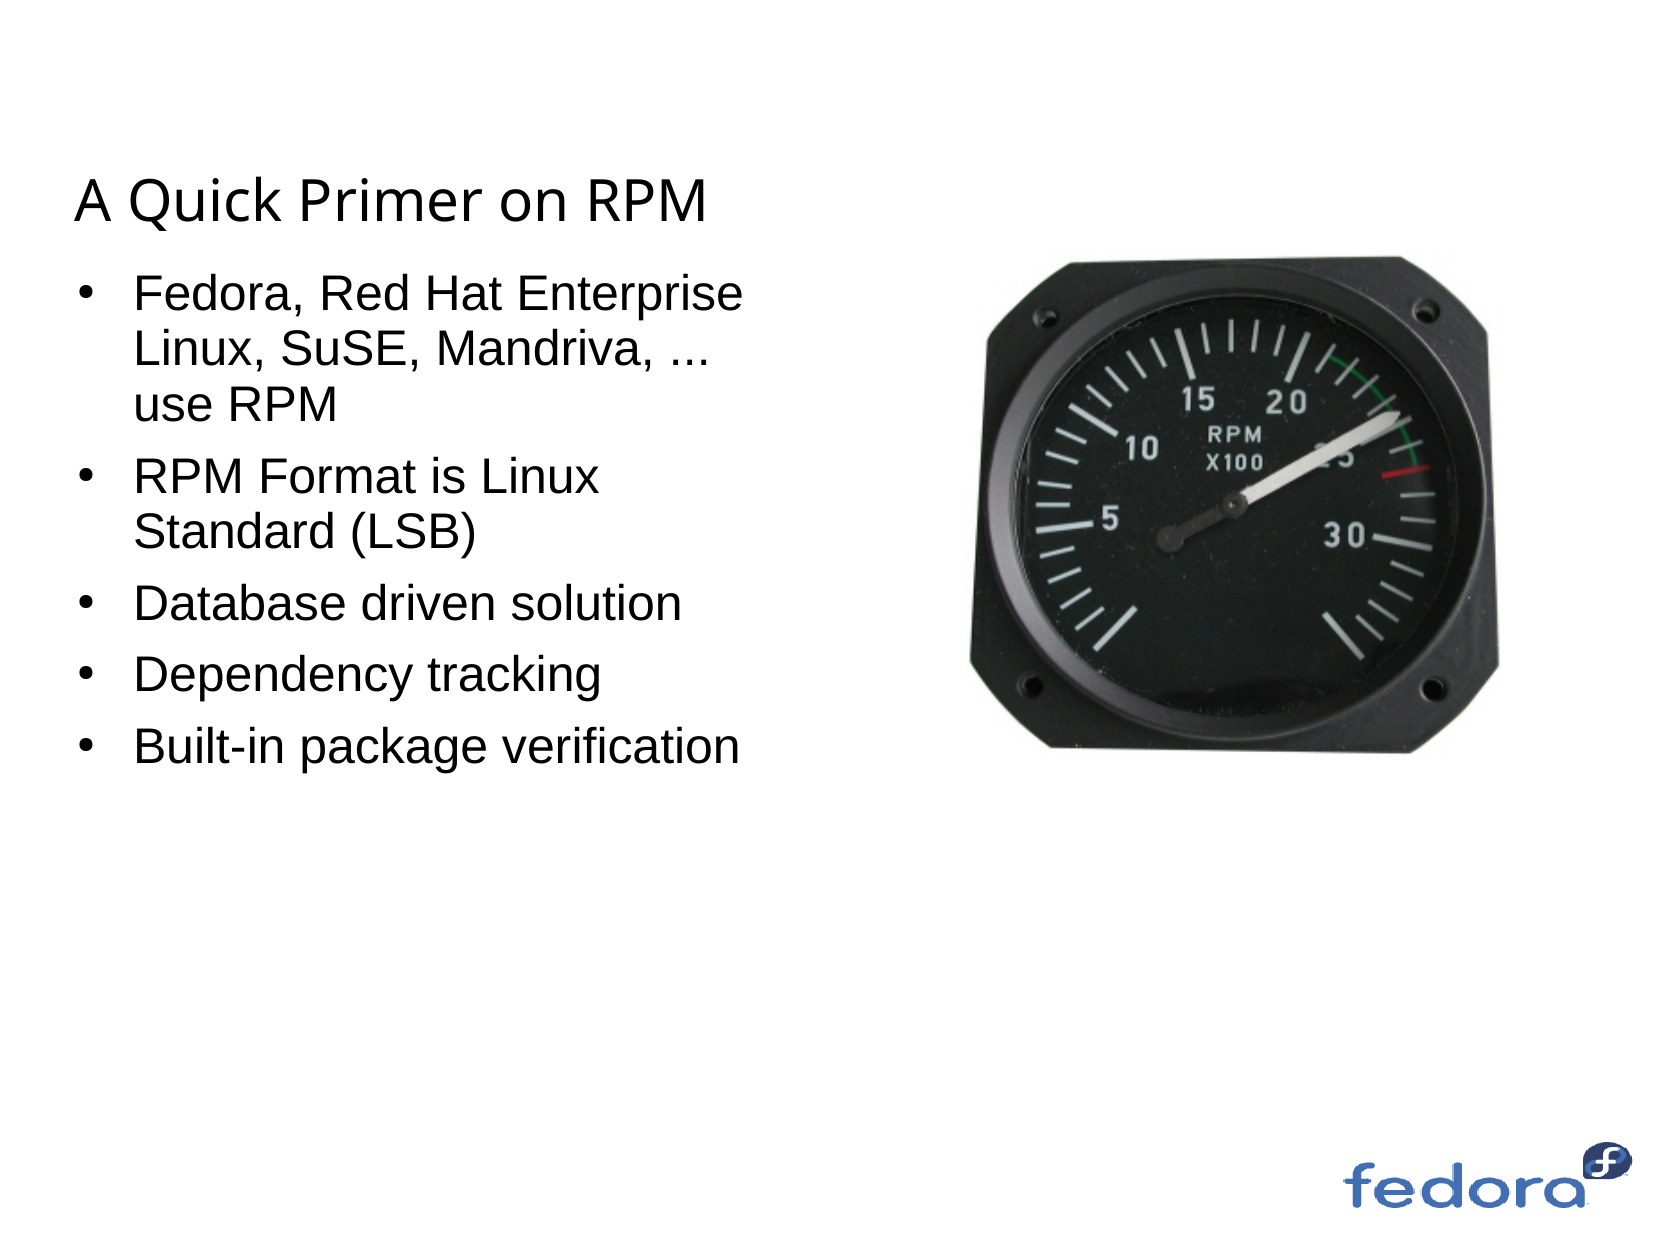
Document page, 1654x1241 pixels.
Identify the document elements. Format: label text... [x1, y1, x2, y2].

title A Quick Primer on RPM [74, 140, 1506, 259]
list Fedora, Red Hat Enterprise Linux, SuSE, Mandriva, ... use RPM RPM Format is Linux Standard (LSB) Database driven solution Dependency tracking Built-in package verification [77, 264, 772, 1174]
picture [1332, 1124, 1651, 1227]
picture [965, 252, 1503, 759]
